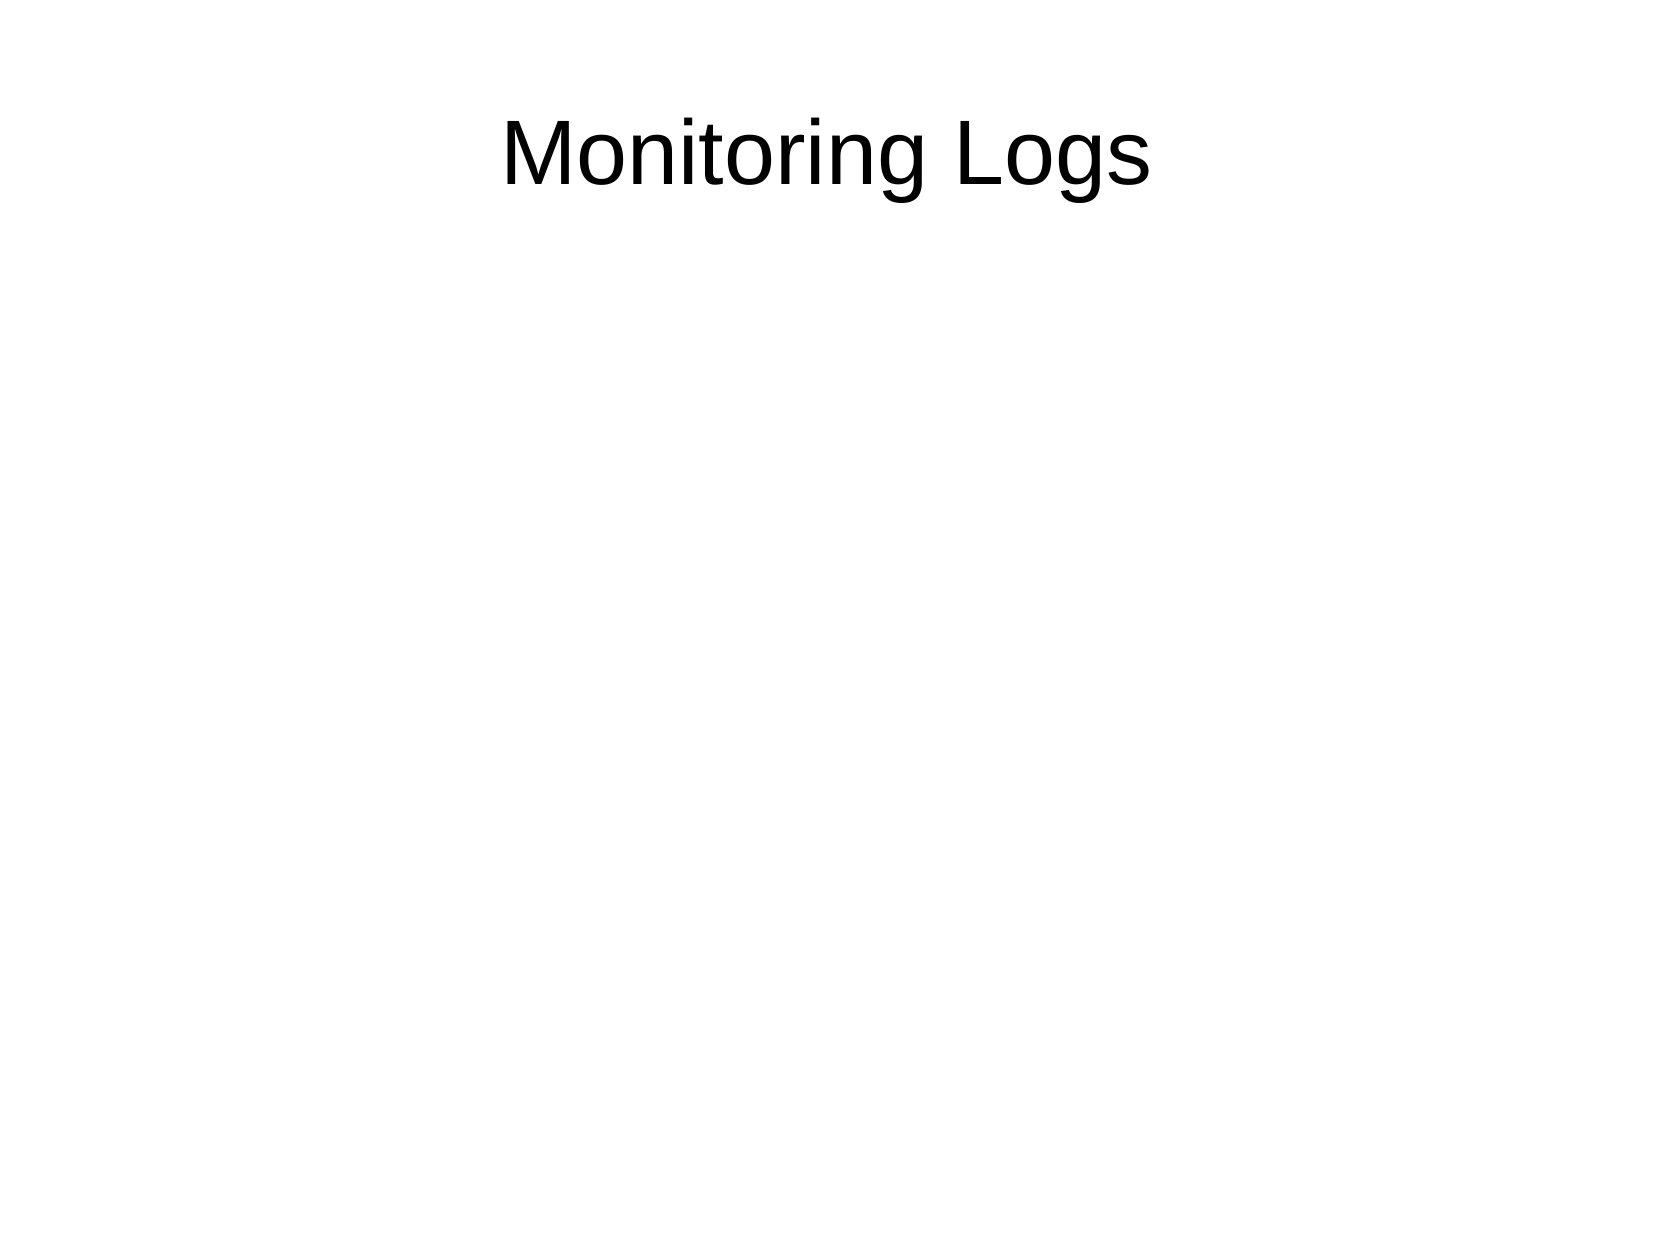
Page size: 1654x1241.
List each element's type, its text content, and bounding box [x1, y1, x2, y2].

title Monitoring Logs [82, 49, 1571, 257]
